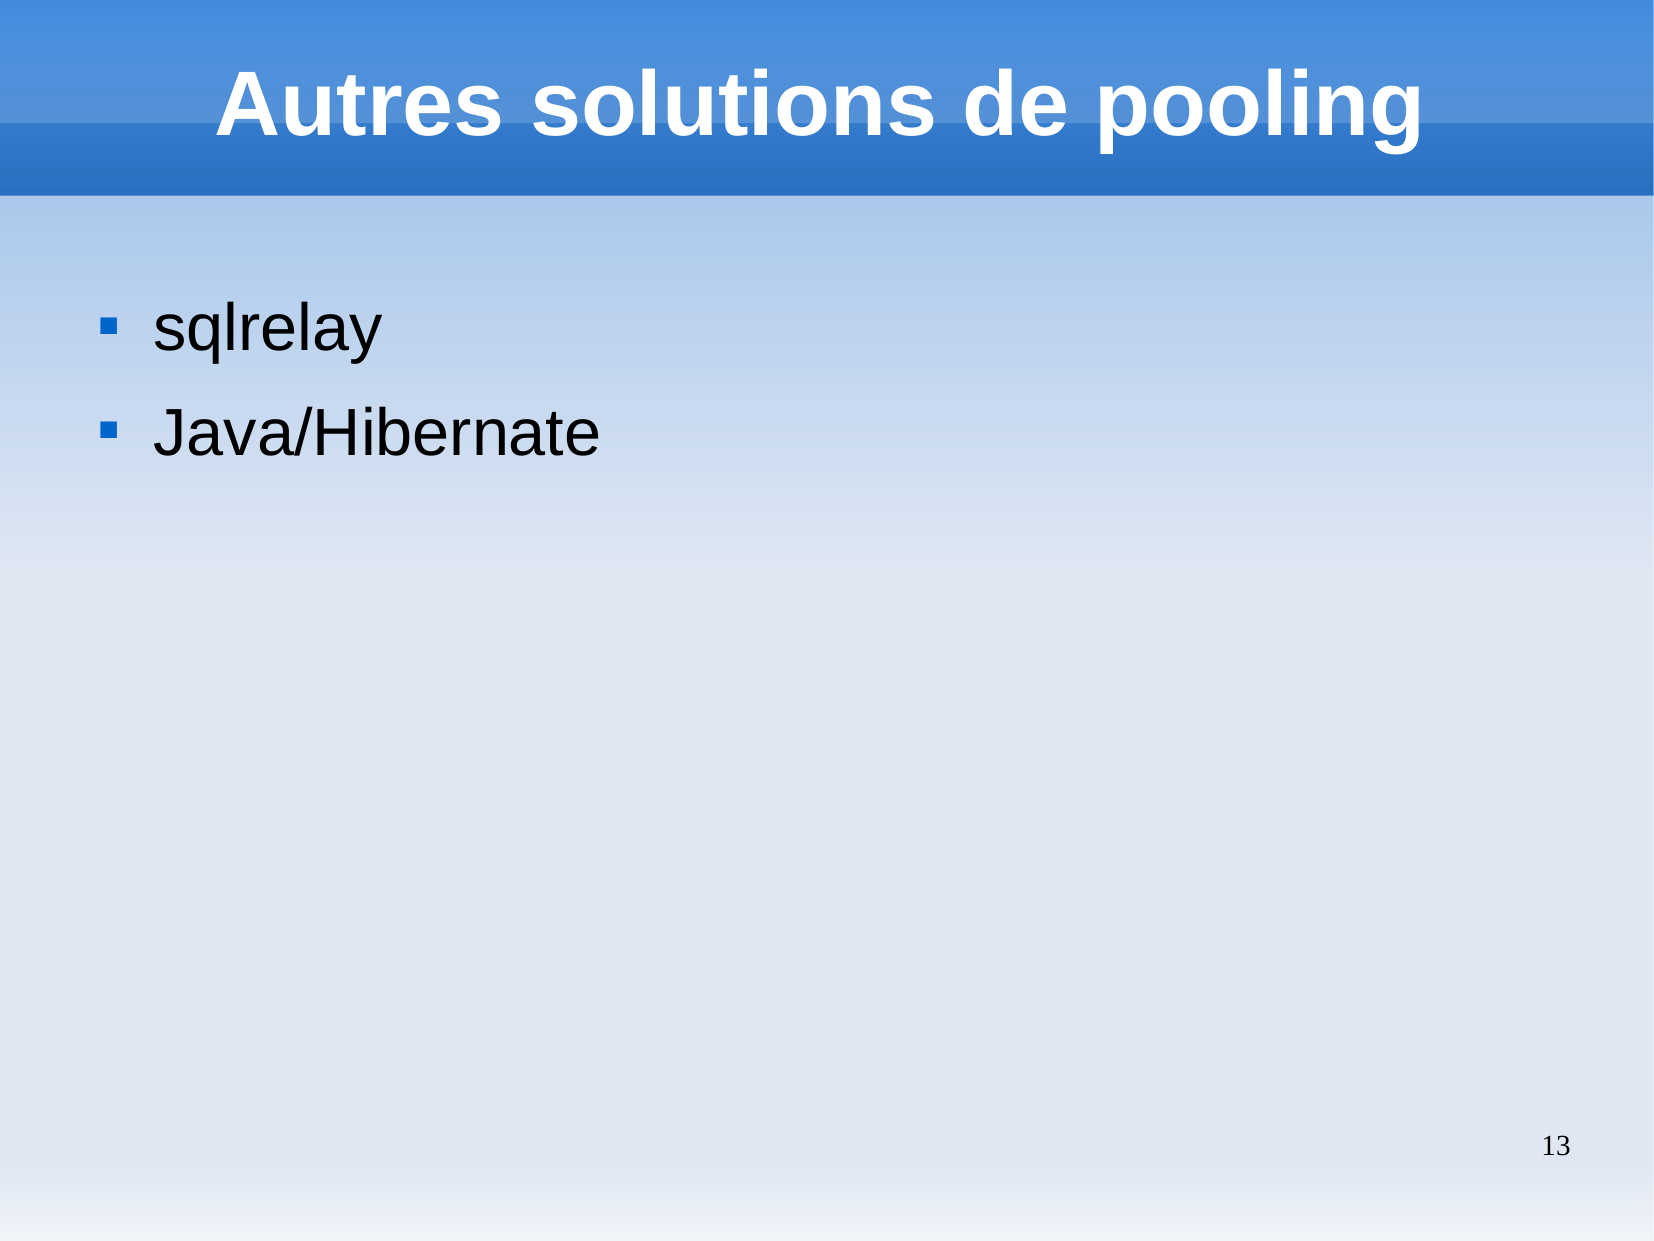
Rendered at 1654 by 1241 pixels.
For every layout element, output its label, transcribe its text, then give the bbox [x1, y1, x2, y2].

list sqlrelay Java/Hibernate [82, 290, 1571, 1094]
title Autres solutions de pooling [76, 7, 1565, 200]
picture [0, 0, 1654, 1241]
